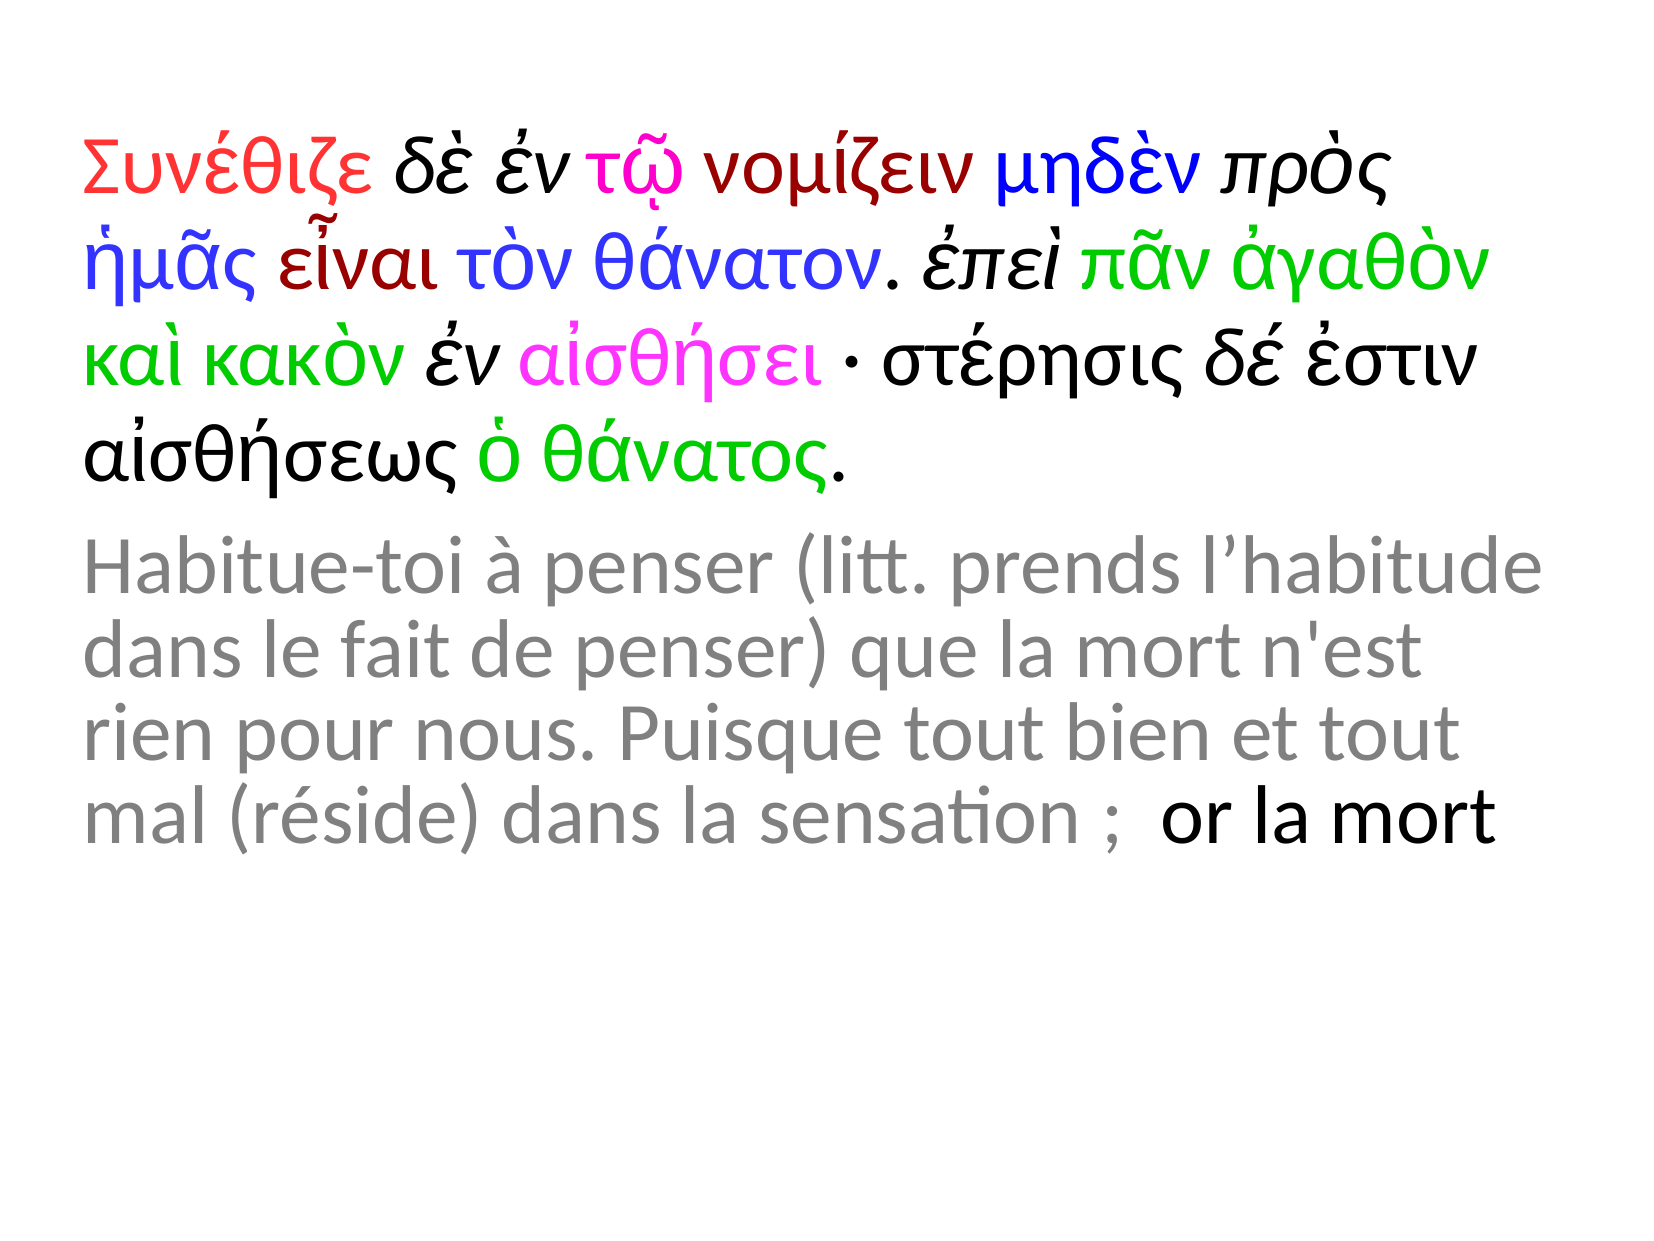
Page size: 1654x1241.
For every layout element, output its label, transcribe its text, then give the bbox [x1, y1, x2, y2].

list Συνέθιζε δὲ ἐν τῷ νομίζειν μηδὲν πρὸς ἡμᾶς εἶναι τὸν θάνατον. ἐπεὶ πᾶν ἀγαθὸν καὶ κακὸν ἐν αἰσθήσει · στέρησις δέ ἐστιν αἰσθήσεως ὁ θάνατος. Habitue-toi à penser (litt. prends l’habitude dans le fait de penser) que la mort n'est rien pour nous. Puisque tout bien et tout mal (réside) dans la sensation ; or la mort [82, 118, 1571, 1222]
